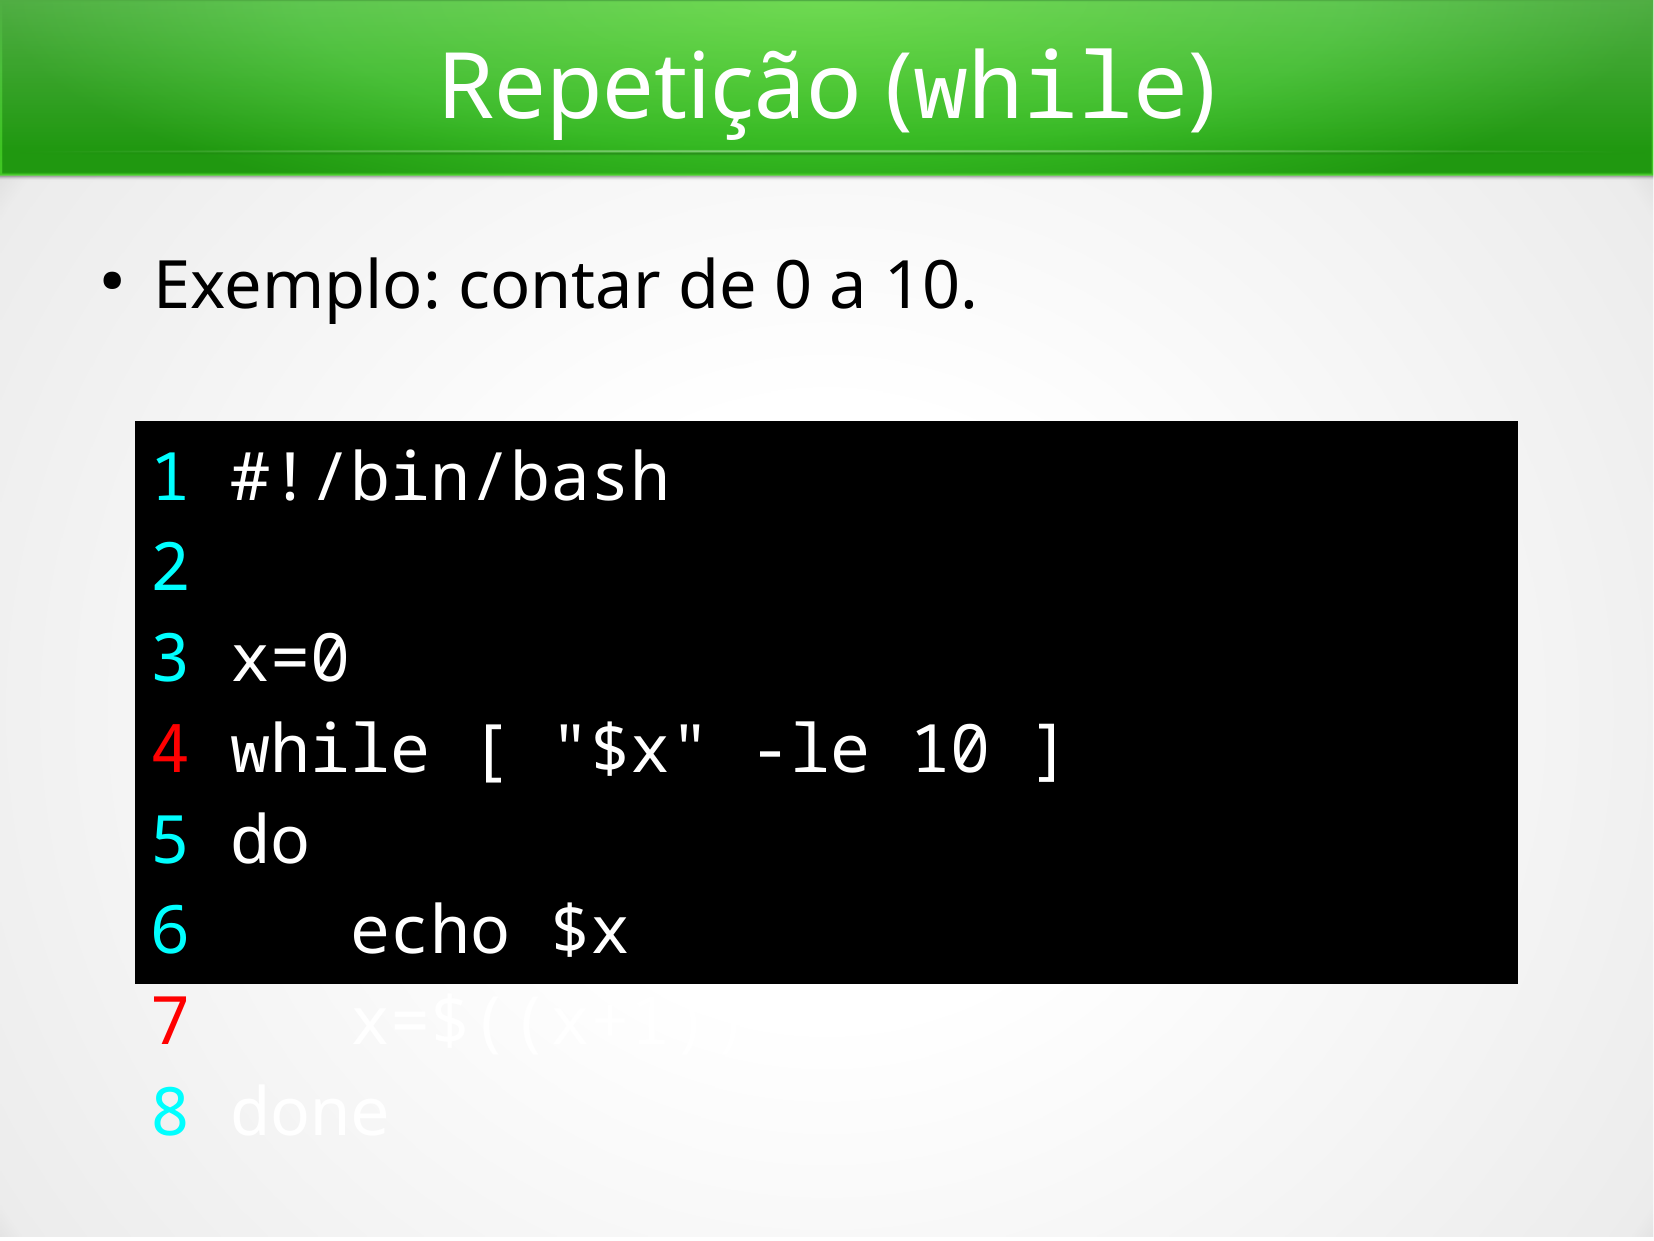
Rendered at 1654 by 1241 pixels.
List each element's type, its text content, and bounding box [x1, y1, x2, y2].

text_box 1 #!/bin/bash 2 3 x=0 4 while [ "$x" -le 10 ] 5 do 6 echo $x 7 x=$((x+1)) 8 done [135, 421, 1518, 984]
picture [0, 0, 1654, 1237]
list Exemplo: contar de 0 a 10. [82, 237, 1571, 390]
title Repetição (while) [82, 11, 1571, 154]
